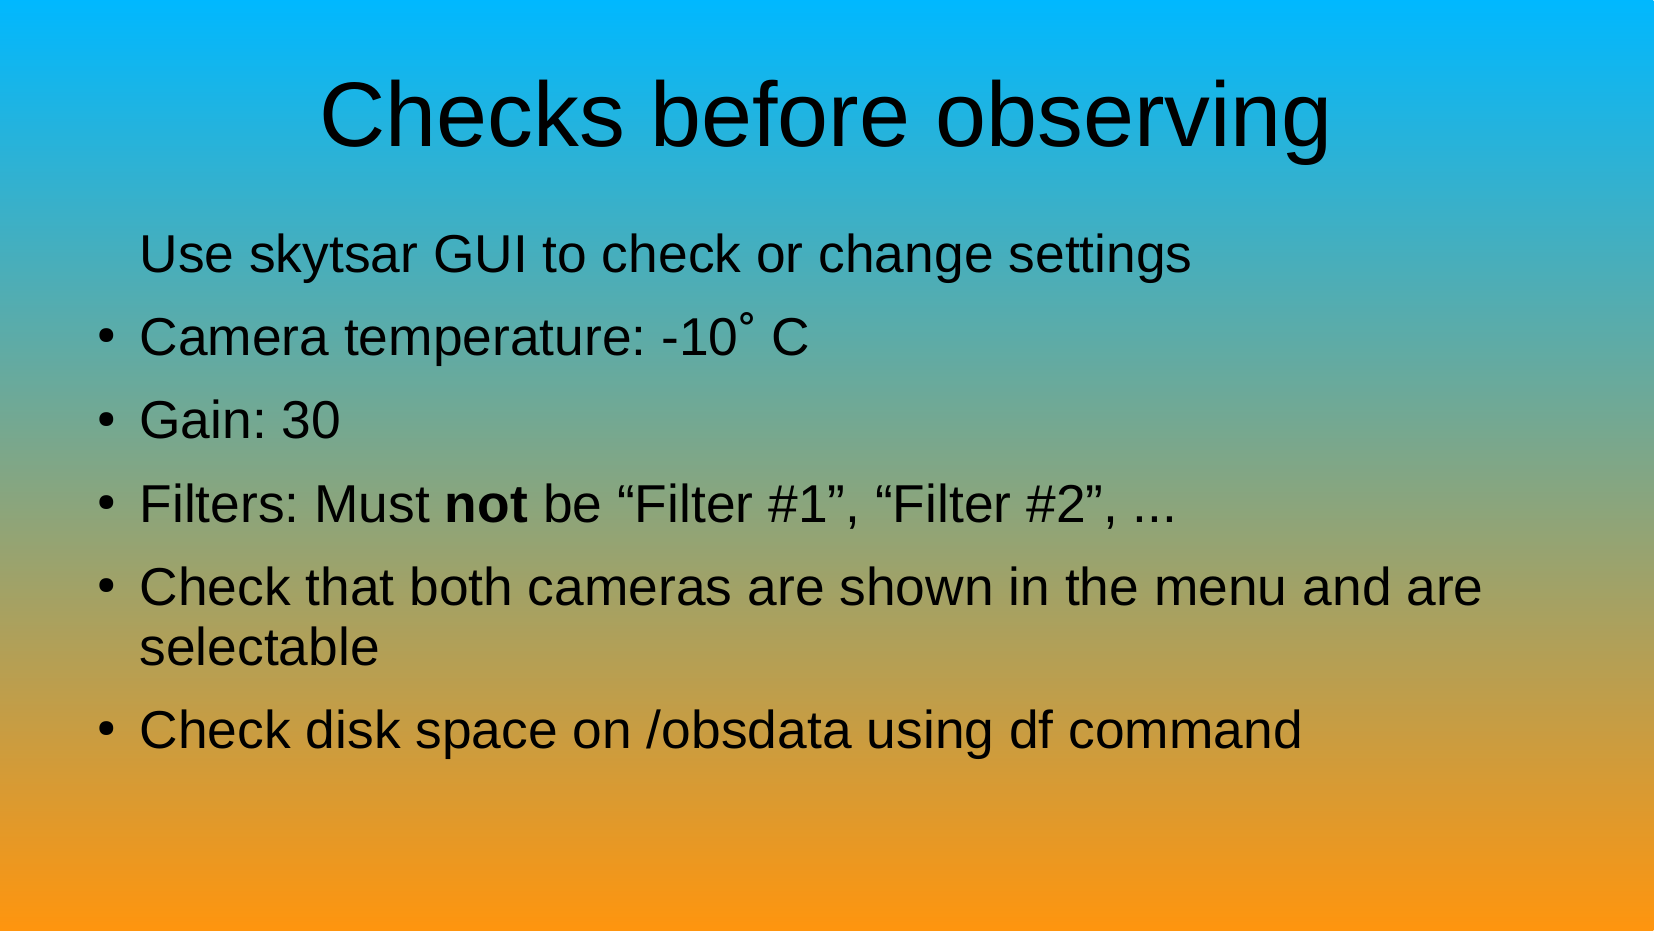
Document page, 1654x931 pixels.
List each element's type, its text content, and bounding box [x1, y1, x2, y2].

title Checks before observing [82, 37, 1571, 193]
list Use skytsar GUI to check or change settings Camera temperature: -10˚ C Gain: 30 Filters: Must not be “Filter #1”, “Filter #2”, ... Check that both cameras are shown in the menu and are selectable Check disk space on /obsdata using df command [82, 223, 1571, 763]
